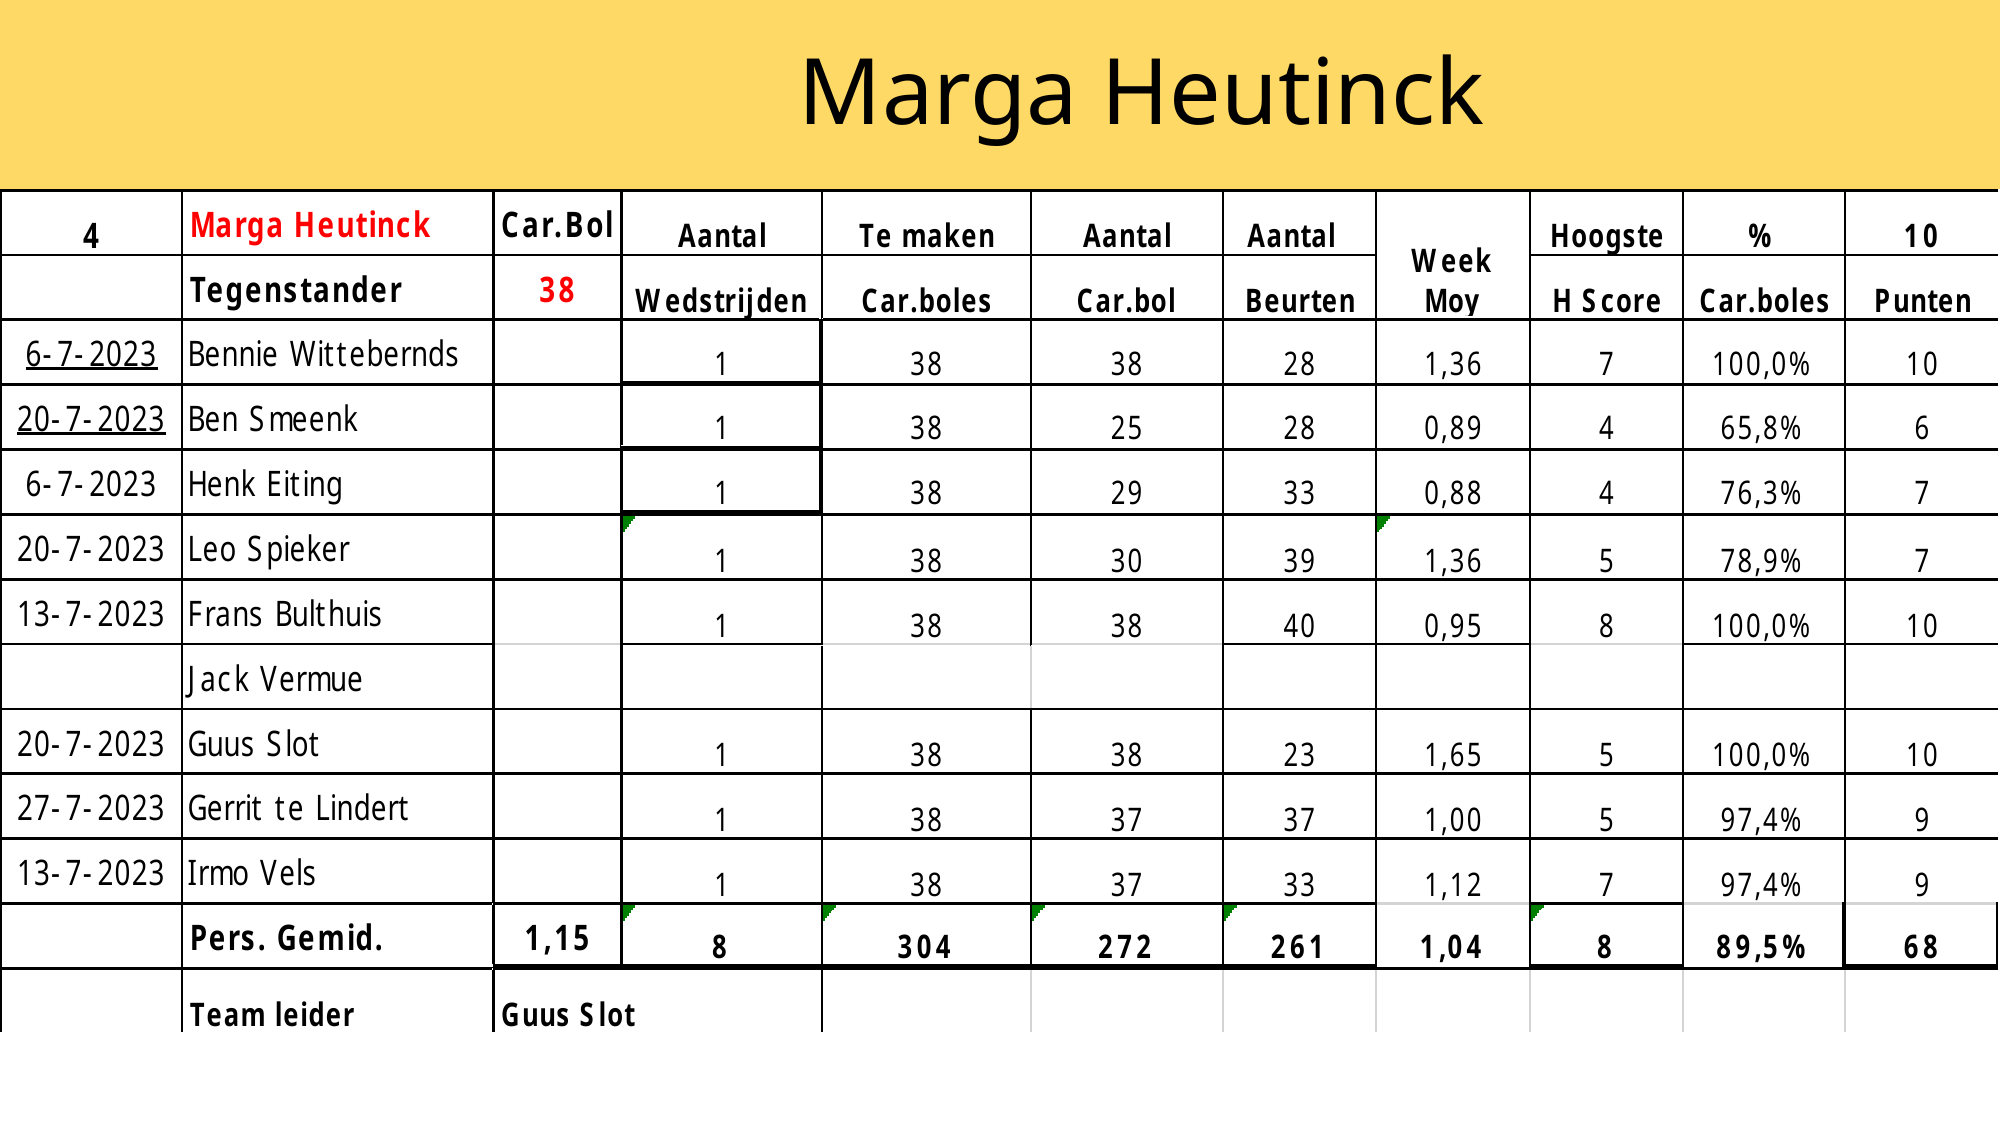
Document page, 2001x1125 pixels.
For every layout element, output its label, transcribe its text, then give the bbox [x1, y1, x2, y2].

title Marga Heutinck [0, 0, 2000, 188]
picture [0, 188, 2000, 1035]
